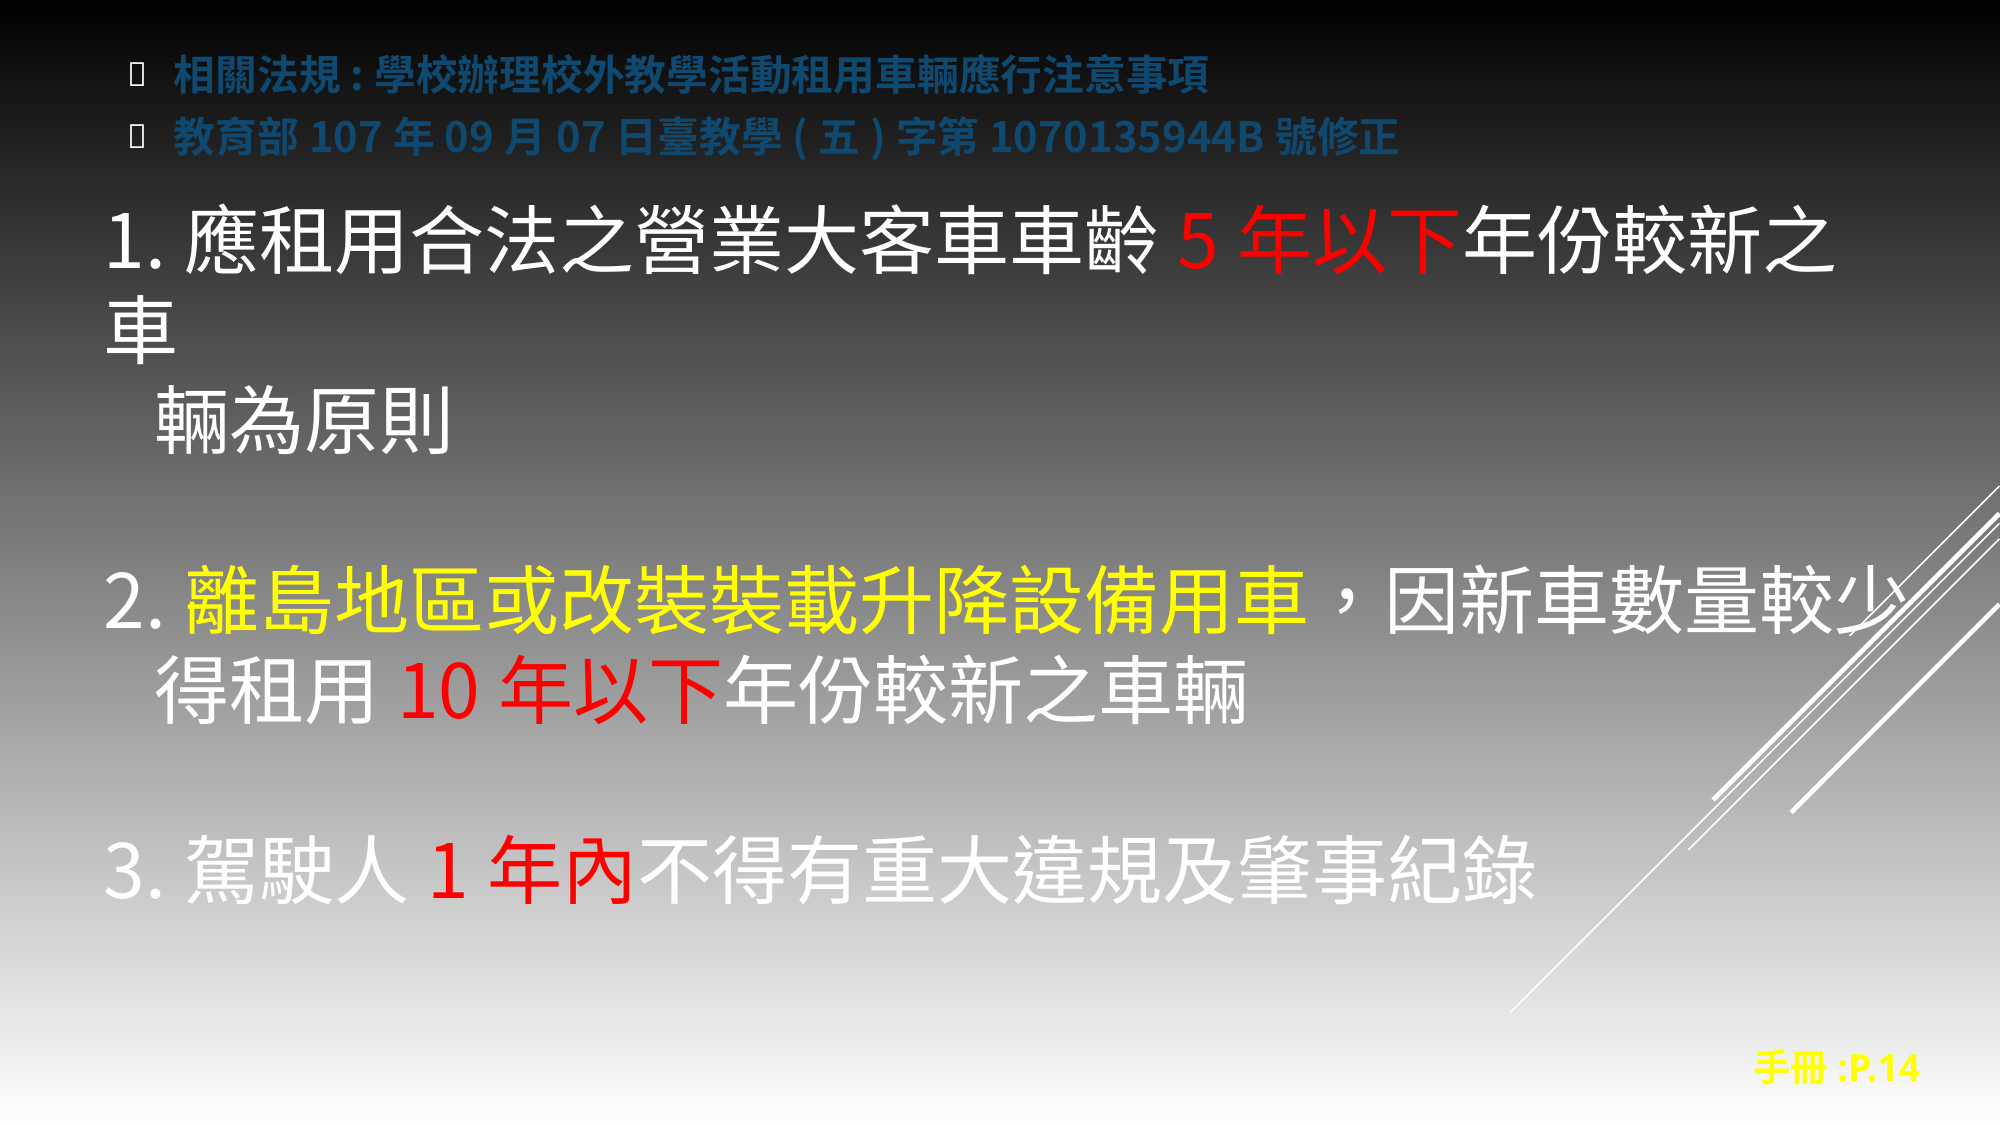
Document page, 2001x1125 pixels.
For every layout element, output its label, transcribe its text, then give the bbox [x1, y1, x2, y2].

text_box 手冊:P.14 [1738, 1036, 1997, 1097]
title 1.應租用合法之營業大客車車齡5年以下年份較新之車 輛為原則 2.離島地區或改裝裝載升降設備用車，因新車數量較少 得租用10年以下年份較新之車輛 3.駕駛人1年內不得有重大違規及肇事紀錄 [89, 186, 1926, 1026]
list 相關法規:學校辦理校外教學活動租用車輛應行注意事項 教育部107年09月07日臺教學(五)字第1070135944B號修正 [112, 40, 1513, 187]
